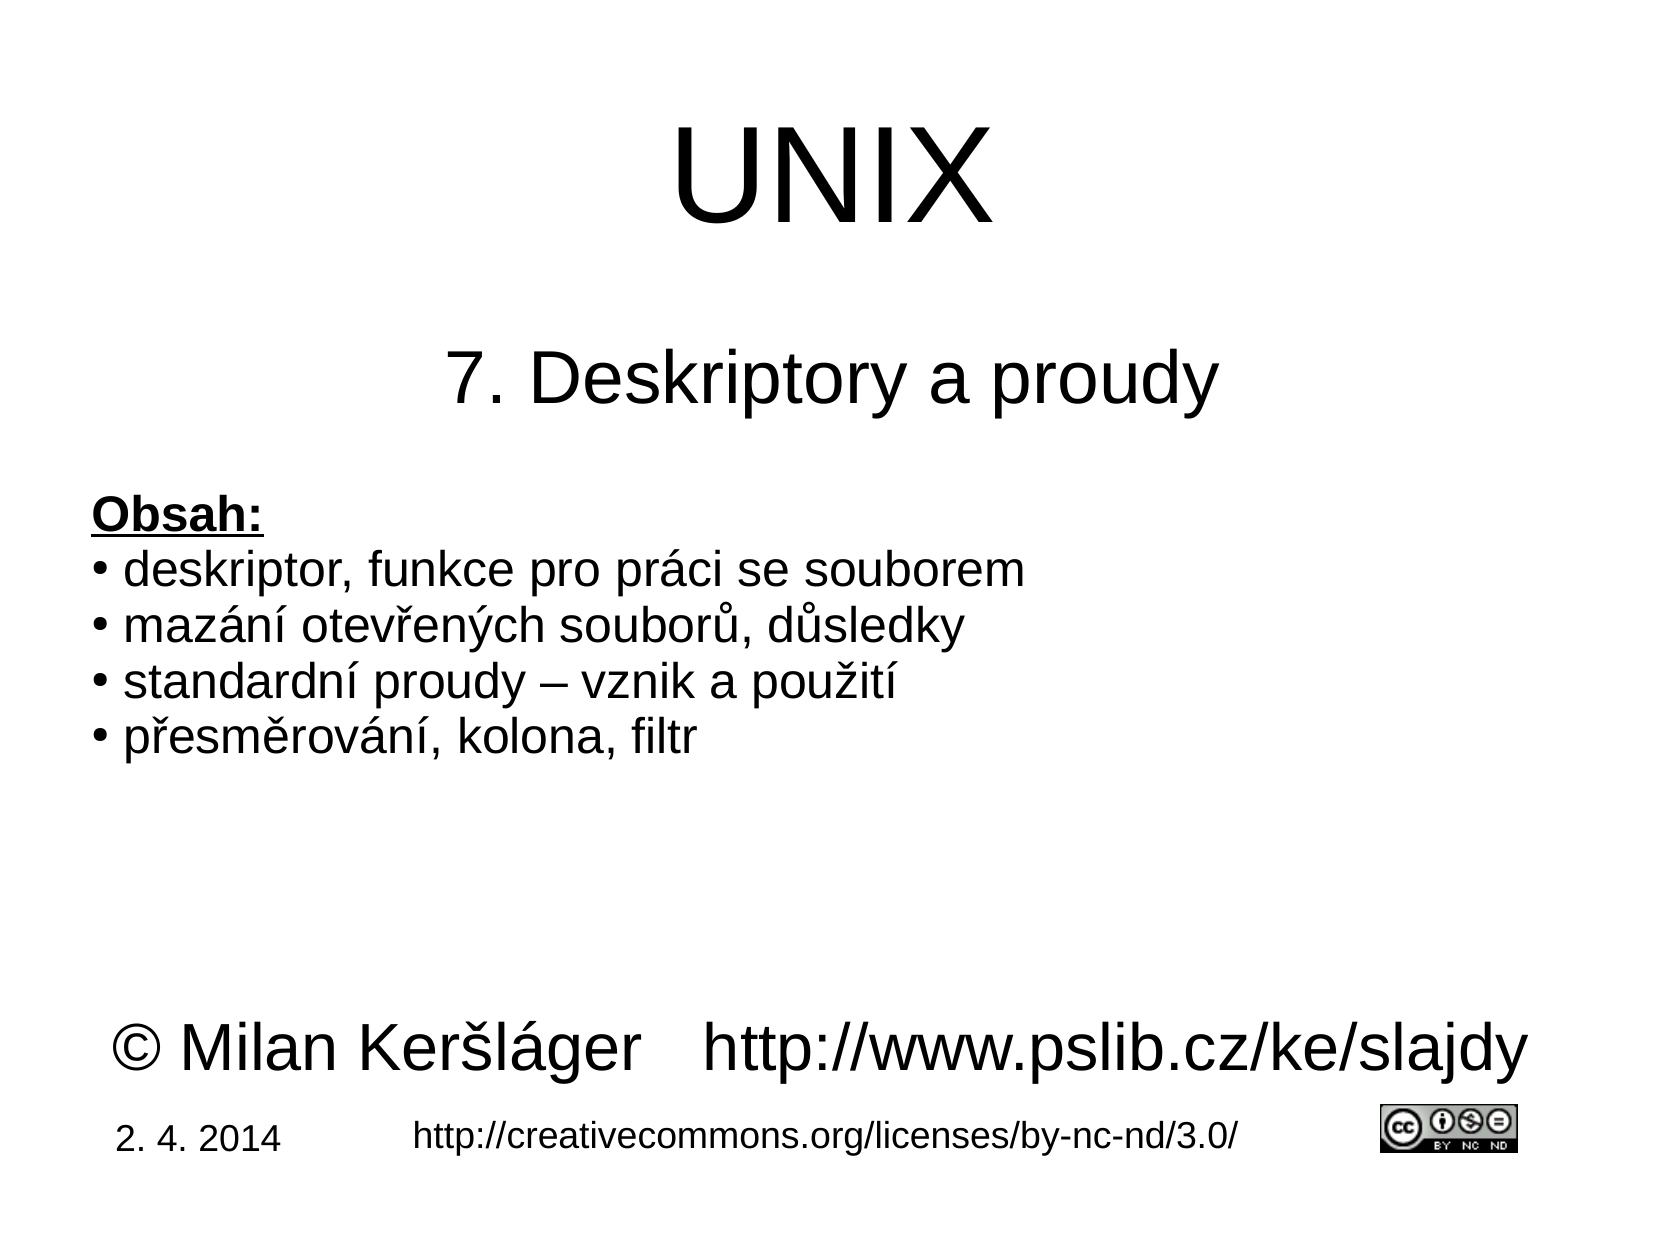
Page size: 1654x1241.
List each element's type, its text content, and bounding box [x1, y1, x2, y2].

title UNIX 7. Deskriptory a proudy [88, 56, 1577, 461]
picture [1380, 1104, 1518, 1153]
text_box Obsah: deskriptor, funkce pro práci se souborem mazání otevřených souborů, důsledky standardní proudy – vznik a použití přesměrování, kolona, filtr [76, 478, 1583, 772]
text_box http://creativecommons.org/licenses/by-nc-nd/3.0/ [339, 1107, 1313, 1165]
list © Milan Keršláger http://www.pslib.cz/ke/slajdy [76, 1009, 1565, 1087]
text_box 2. 4. 2014 [100, 1110, 337, 1168]
